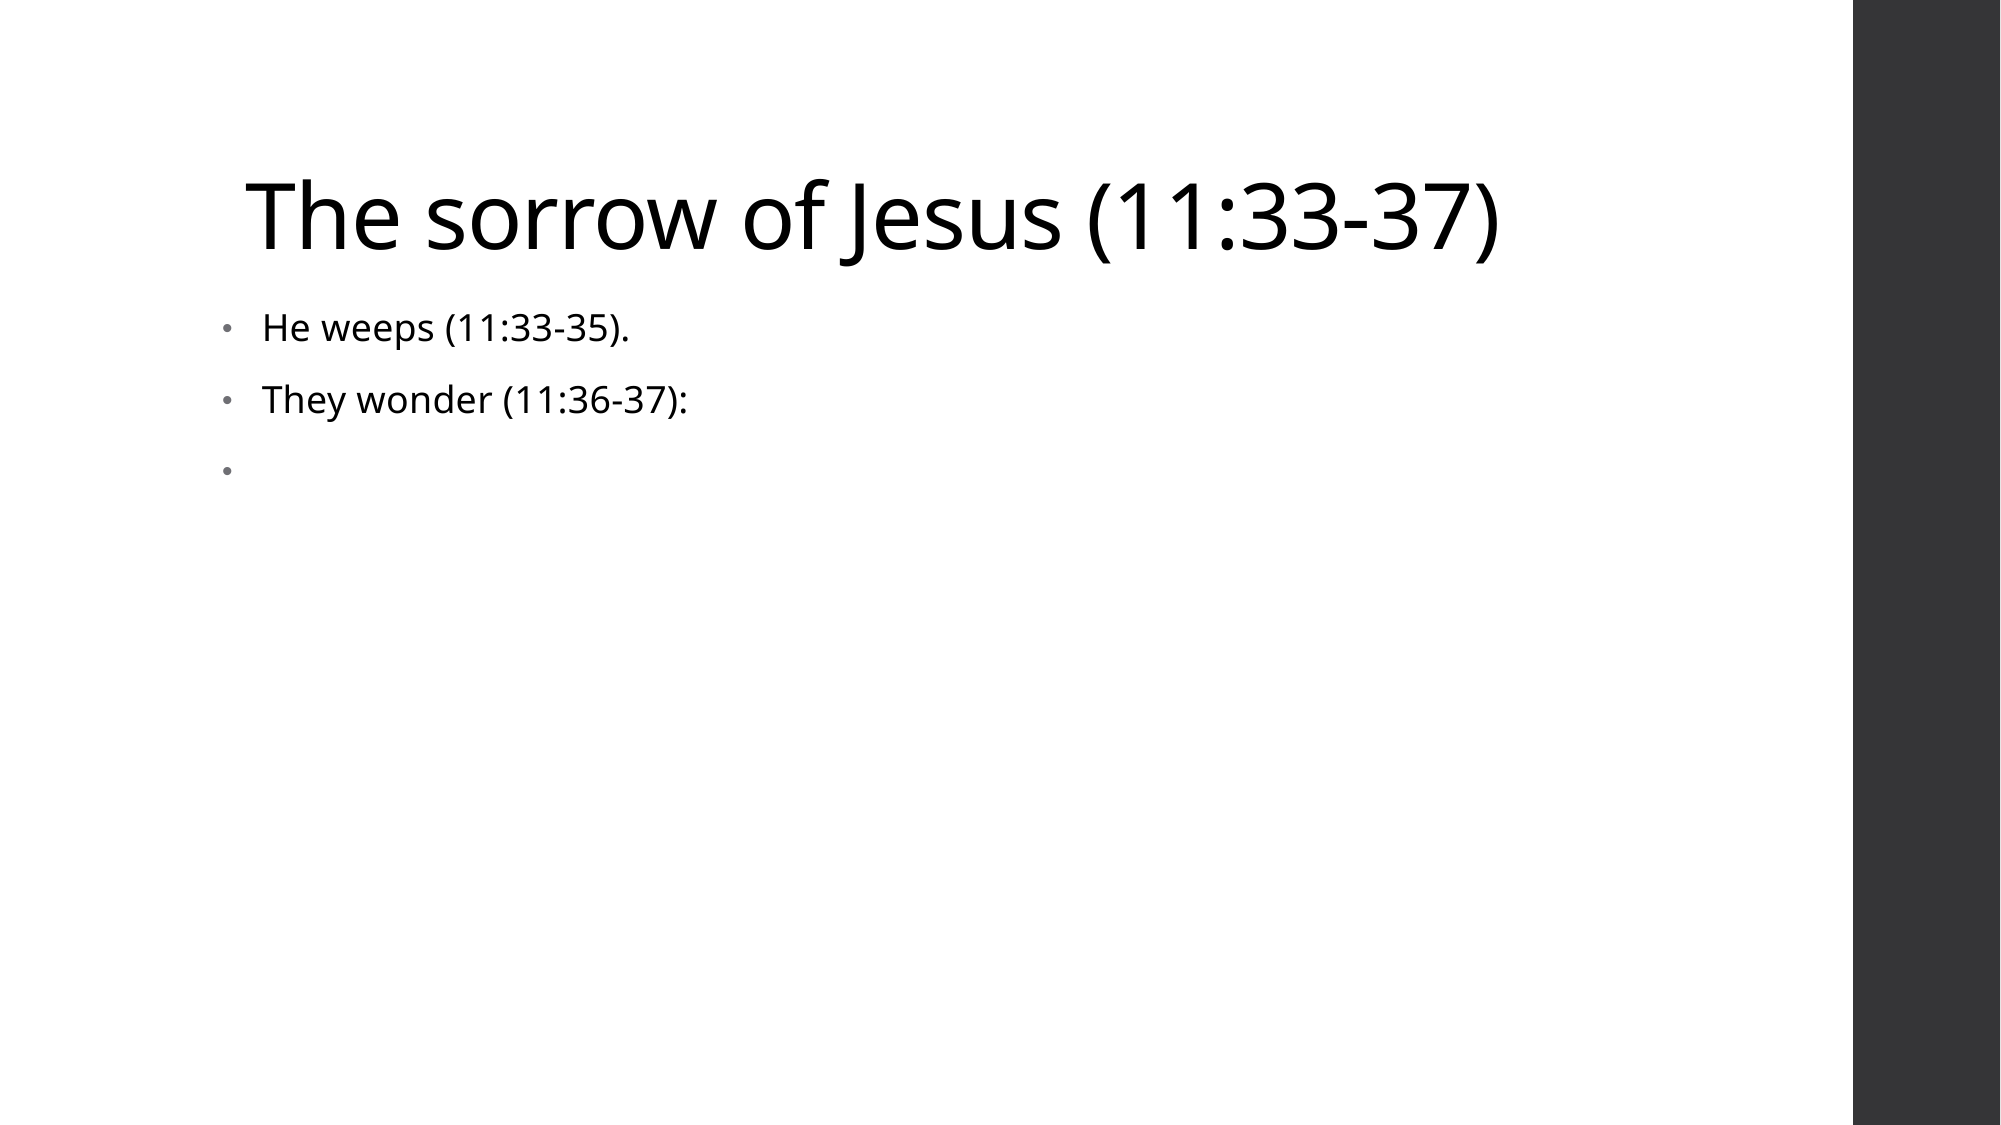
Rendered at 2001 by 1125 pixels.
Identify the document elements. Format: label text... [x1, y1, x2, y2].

list He weeps (11:33-35). They wonder (11:36-37): [206, 299, 1617, 1014]
title The sorrow of Jesus (11:33-37) [206, 60, 1797, 278]
